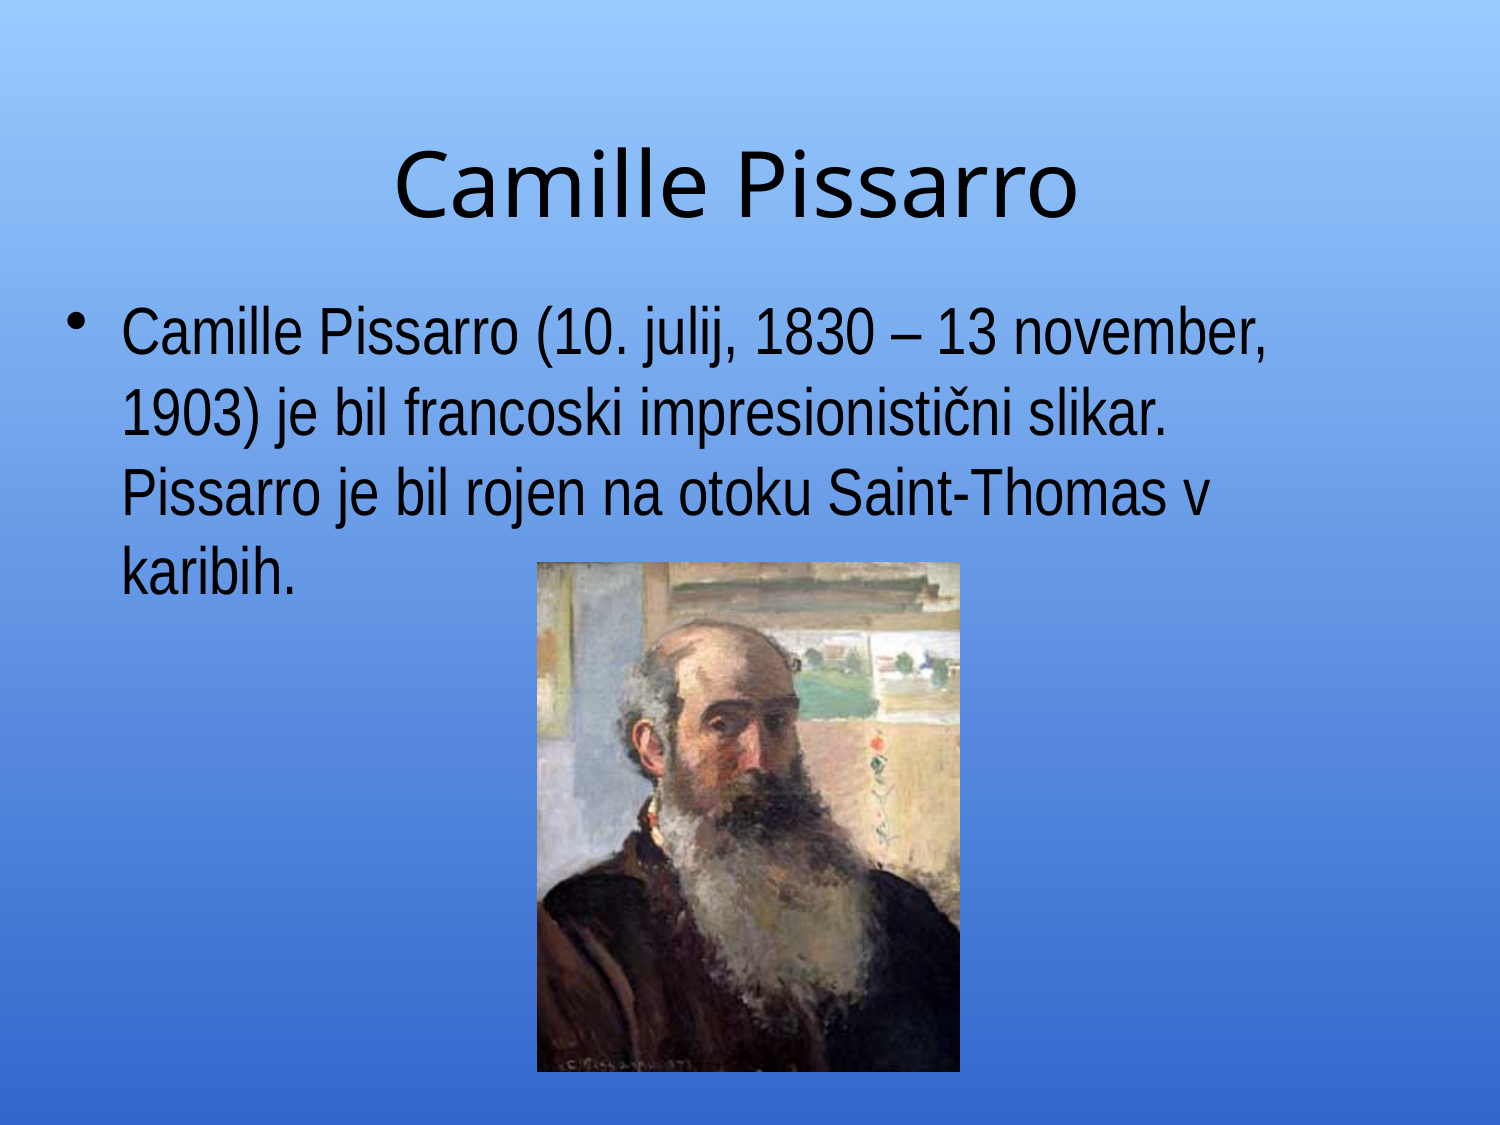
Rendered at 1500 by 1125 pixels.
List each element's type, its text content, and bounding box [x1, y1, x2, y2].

list Camille Pissarro (10. julij, 1830 – 13 november, 1903) je bil francoski impresionistični slikar. Pissarro je bil rojen na otoku Saint-Thomas v karibih. [50, 187, 1400, 930]
title Camille Pissarro [75, 87, 1425, 275]
picture [537, 562, 960, 1072]
